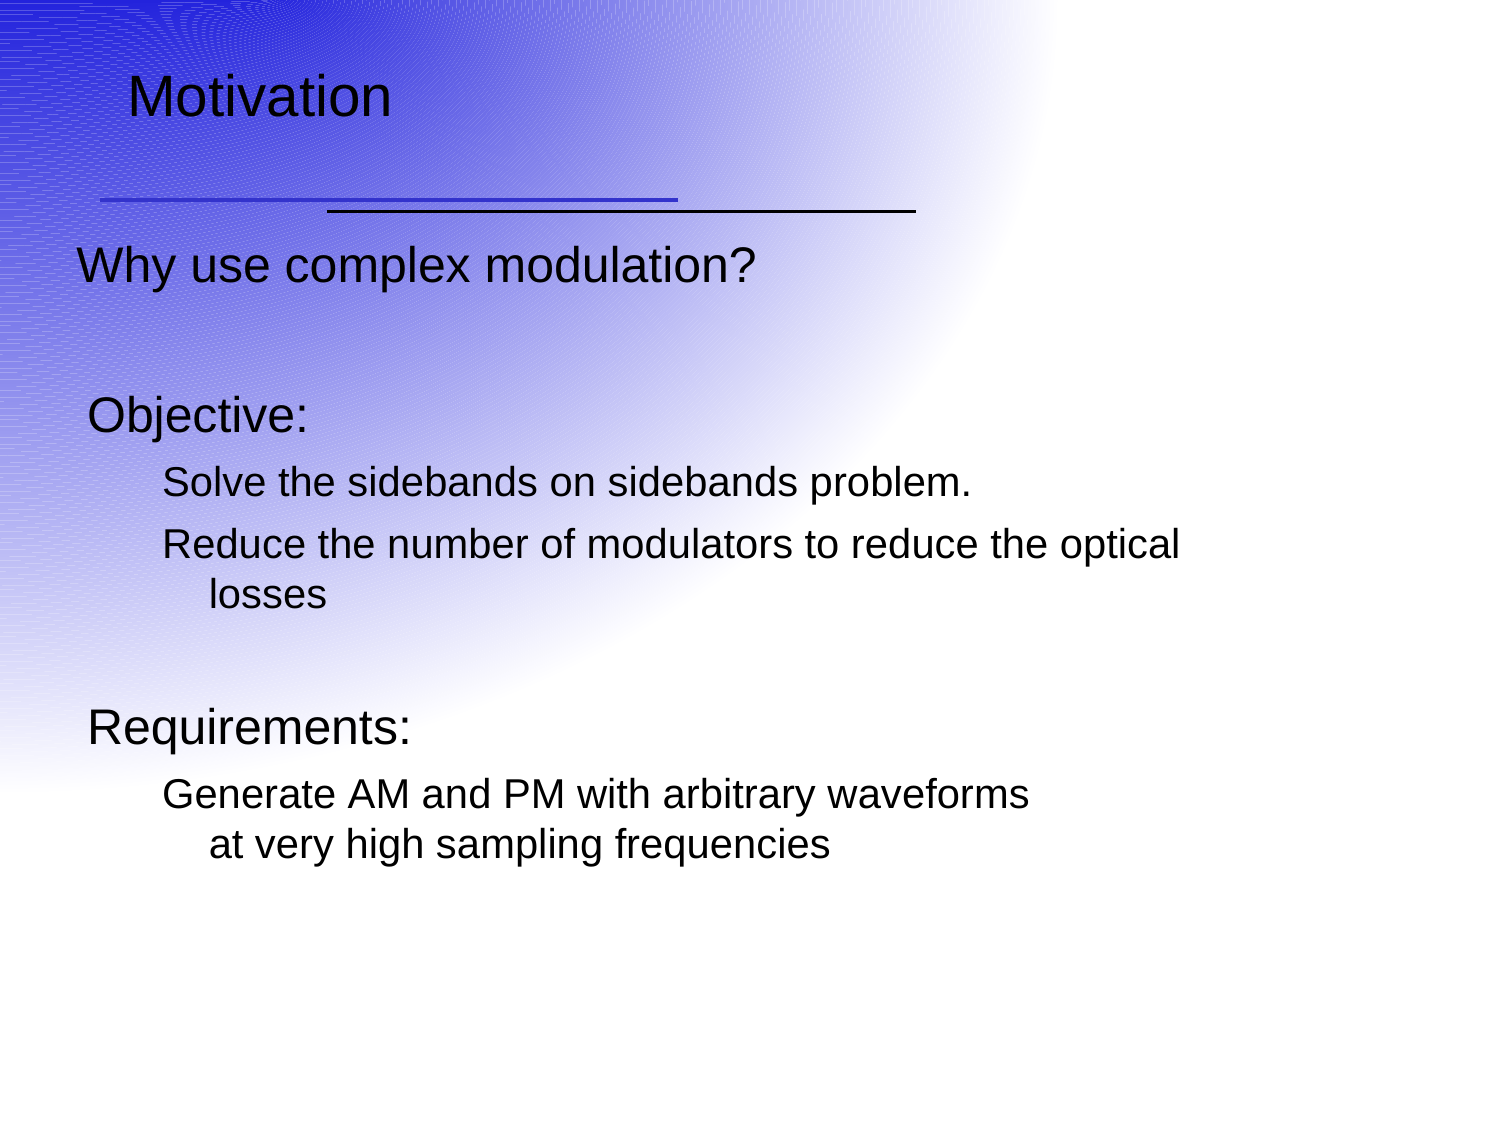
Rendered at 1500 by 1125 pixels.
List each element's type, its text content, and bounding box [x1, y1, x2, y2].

title Motivation [112, 17, 1388, 171]
list Objective: Solve the sidebands on sidebands problem. Reduce the number of modulators to reduce the optical losses Requirements: Generate AM and PM with arbitrary waveforms at very high sampling frequencies [86, 383, 1362, 868]
text_box Why use complex modulation? [76, 234, 1092, 300]
